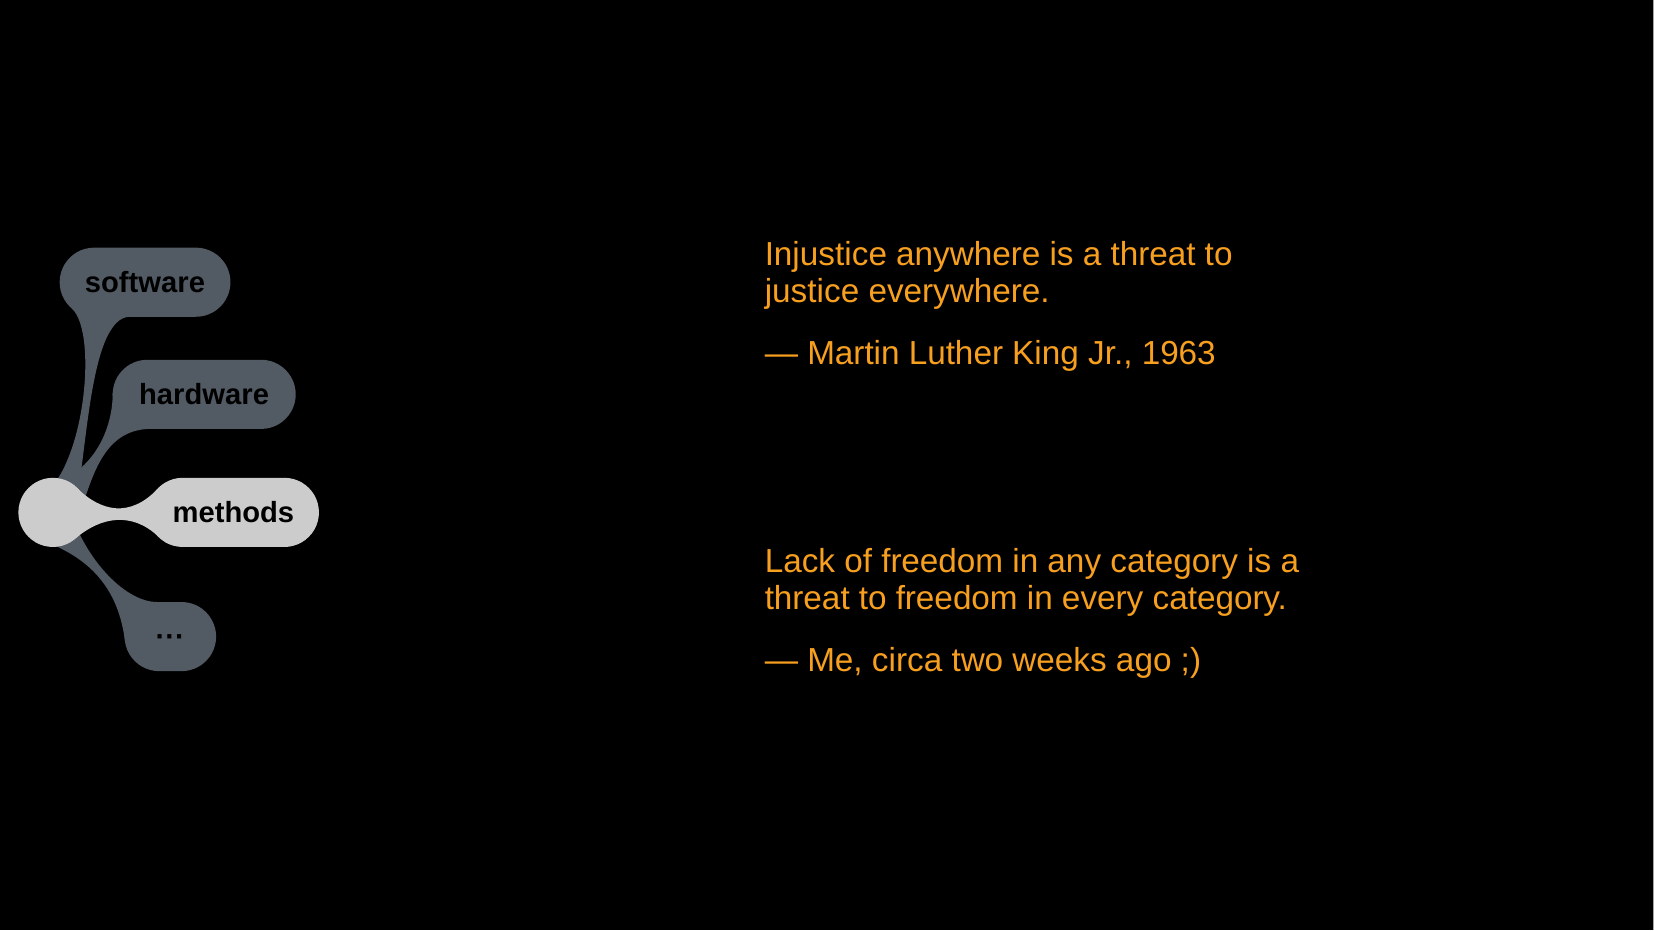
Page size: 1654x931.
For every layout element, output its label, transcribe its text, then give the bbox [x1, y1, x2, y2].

text_box Lack of freedom in any category is a threat to freedom in every category. ― Me, circa two weeks ago ;) [749, 535, 1403, 687]
text_box hardware [112, 359, 296, 429]
text_box methods [148, 477, 319, 547]
text_box [18, 311, 158, 635]
text_box Injustice anywhere is a threat to justice everywhere. ― Martin Luther King Jr., 1963 [749, 228, 1347, 380]
text_box ··· [124, 602, 217, 672]
text_box software [59, 247, 231, 317]
